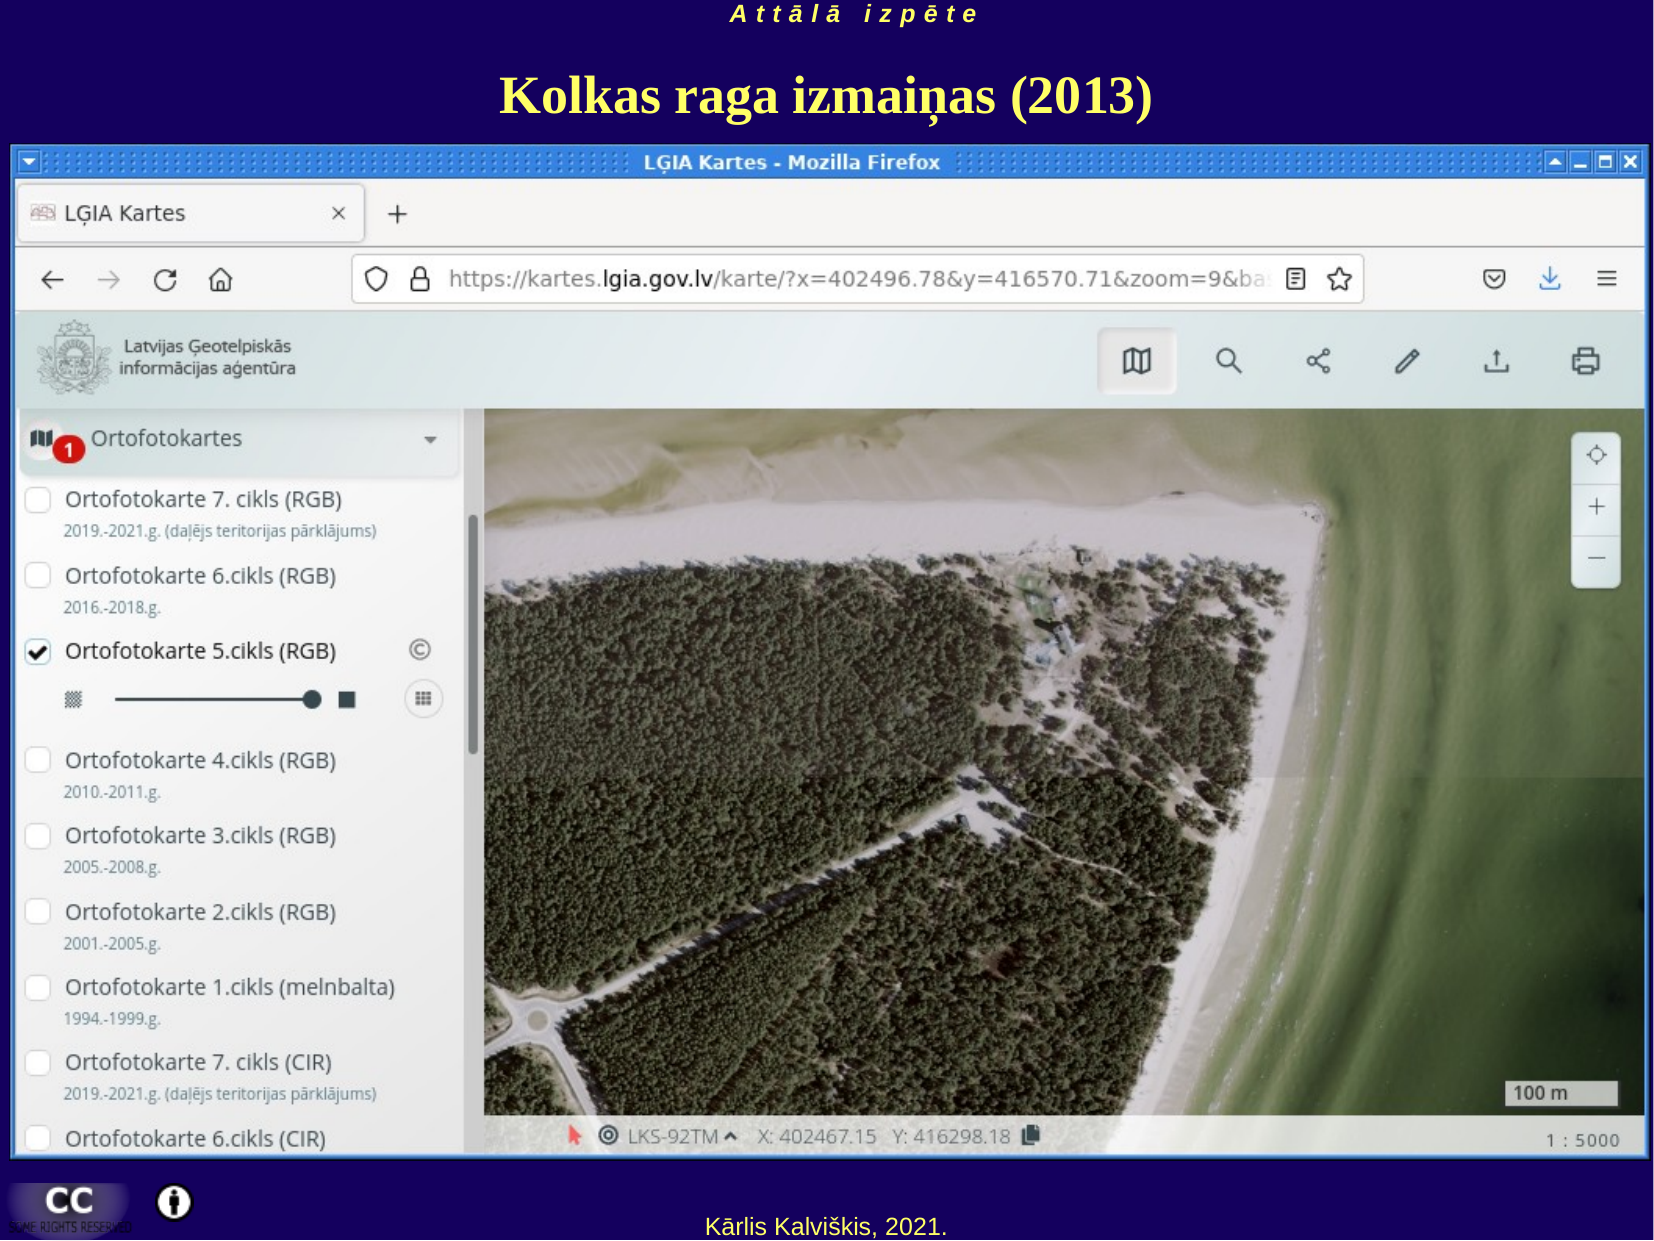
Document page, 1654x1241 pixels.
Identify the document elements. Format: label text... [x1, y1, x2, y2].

picture [155, 1183, 194, 1222]
title Kolkas raga izmaiņas (2013) [120, 65, 1533, 143]
picture [0, 1183, 141, 1241]
picture [9, 143, 1651, 1161]
